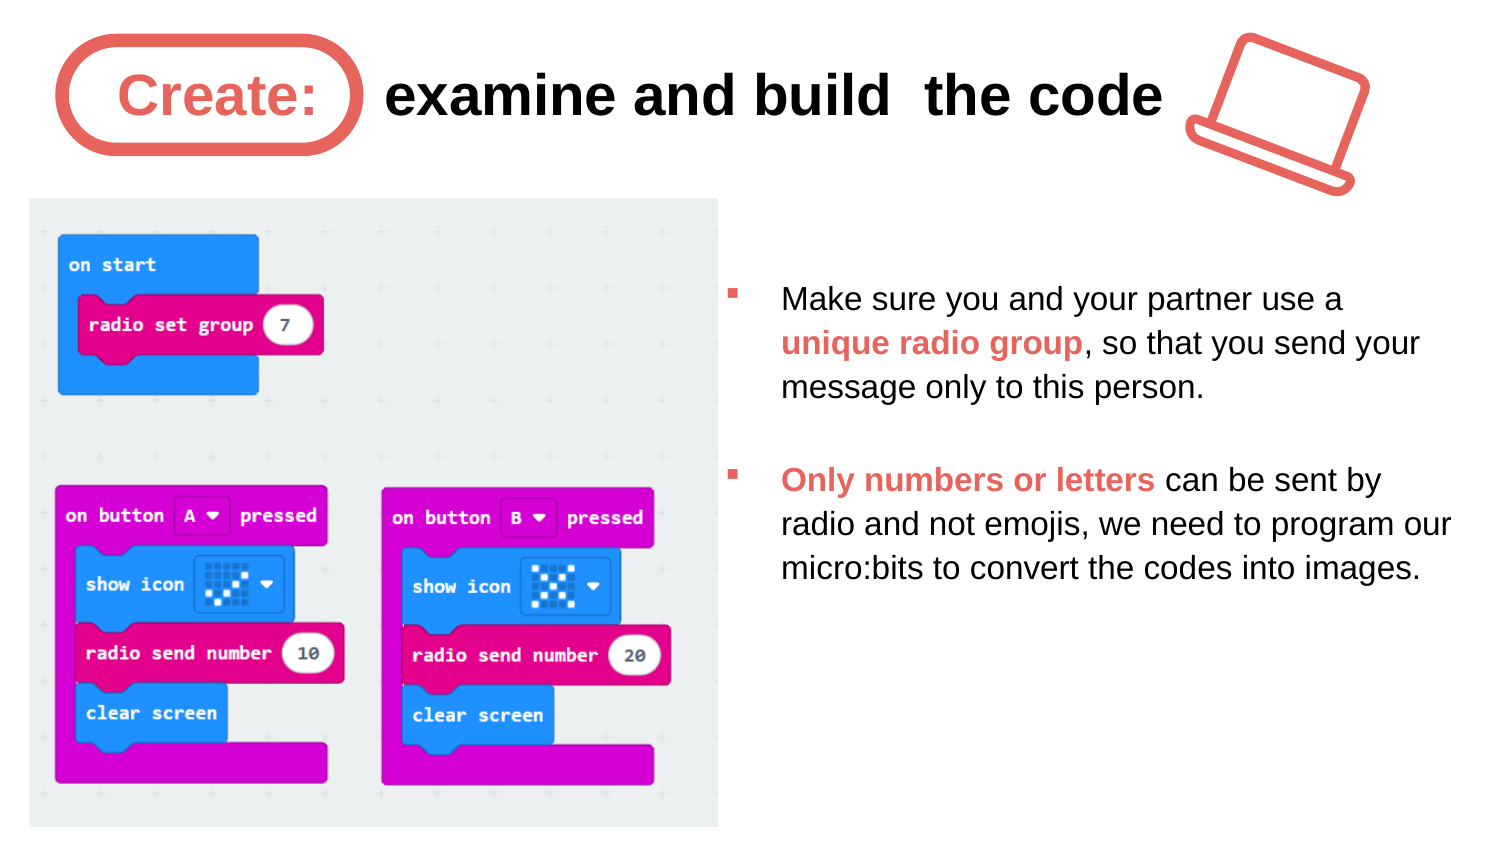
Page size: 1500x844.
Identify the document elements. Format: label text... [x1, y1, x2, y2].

text_box Make sure you and your partner use a unique radio group, so that you send your message only to this person. Only numbers or letters can be sent by radio and not emojis, we need to program our micro:bits to convert the codes into images. [718, 265, 1477, 665]
title Create: examine and build the code [110, 48, 349, 142]
picture [29, 198, 718, 827]
title Create: examine and build the code [110, 34, 1185, 159]
picture [1185, 32, 1370, 197]
